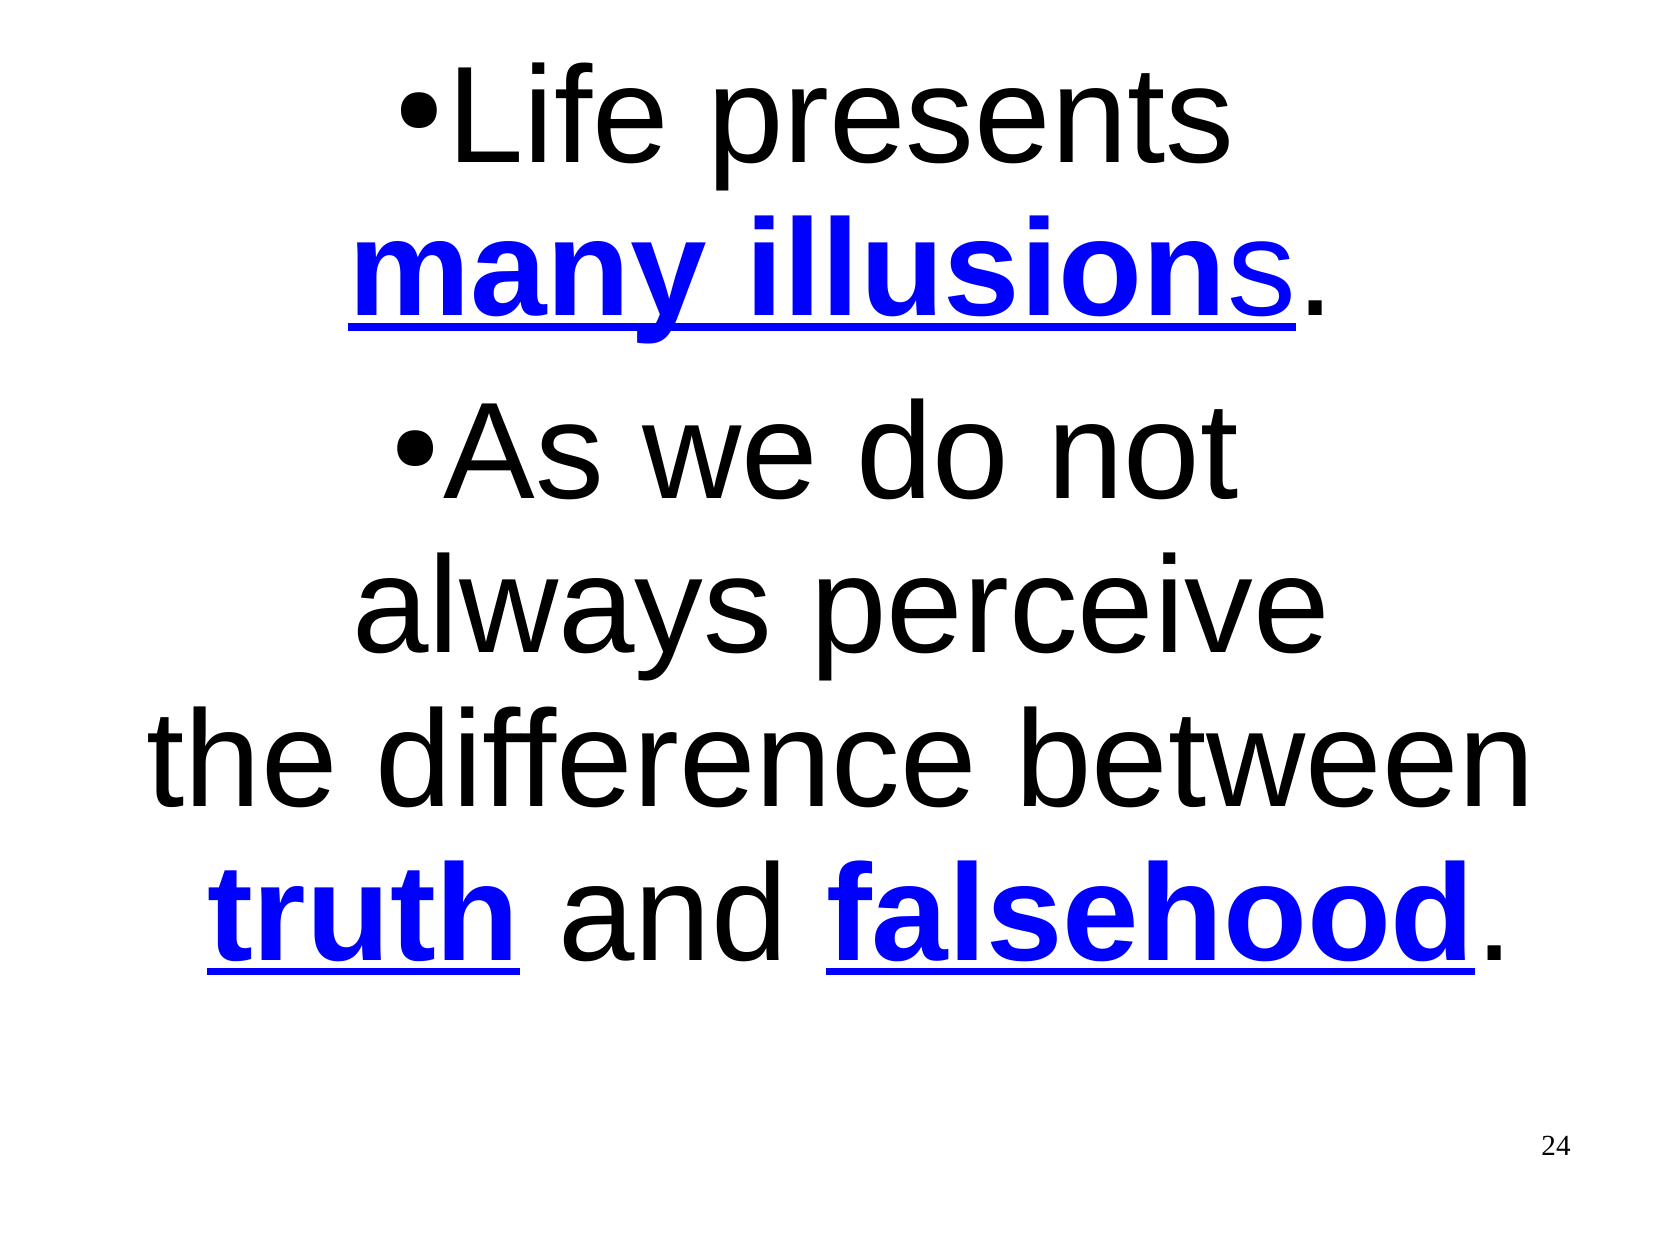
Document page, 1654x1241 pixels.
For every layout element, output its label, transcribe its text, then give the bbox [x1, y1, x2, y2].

list Life presents many illusions. As we do not always perceive the difference between truth and falsehood. [37, 37, 1613, 1238]
